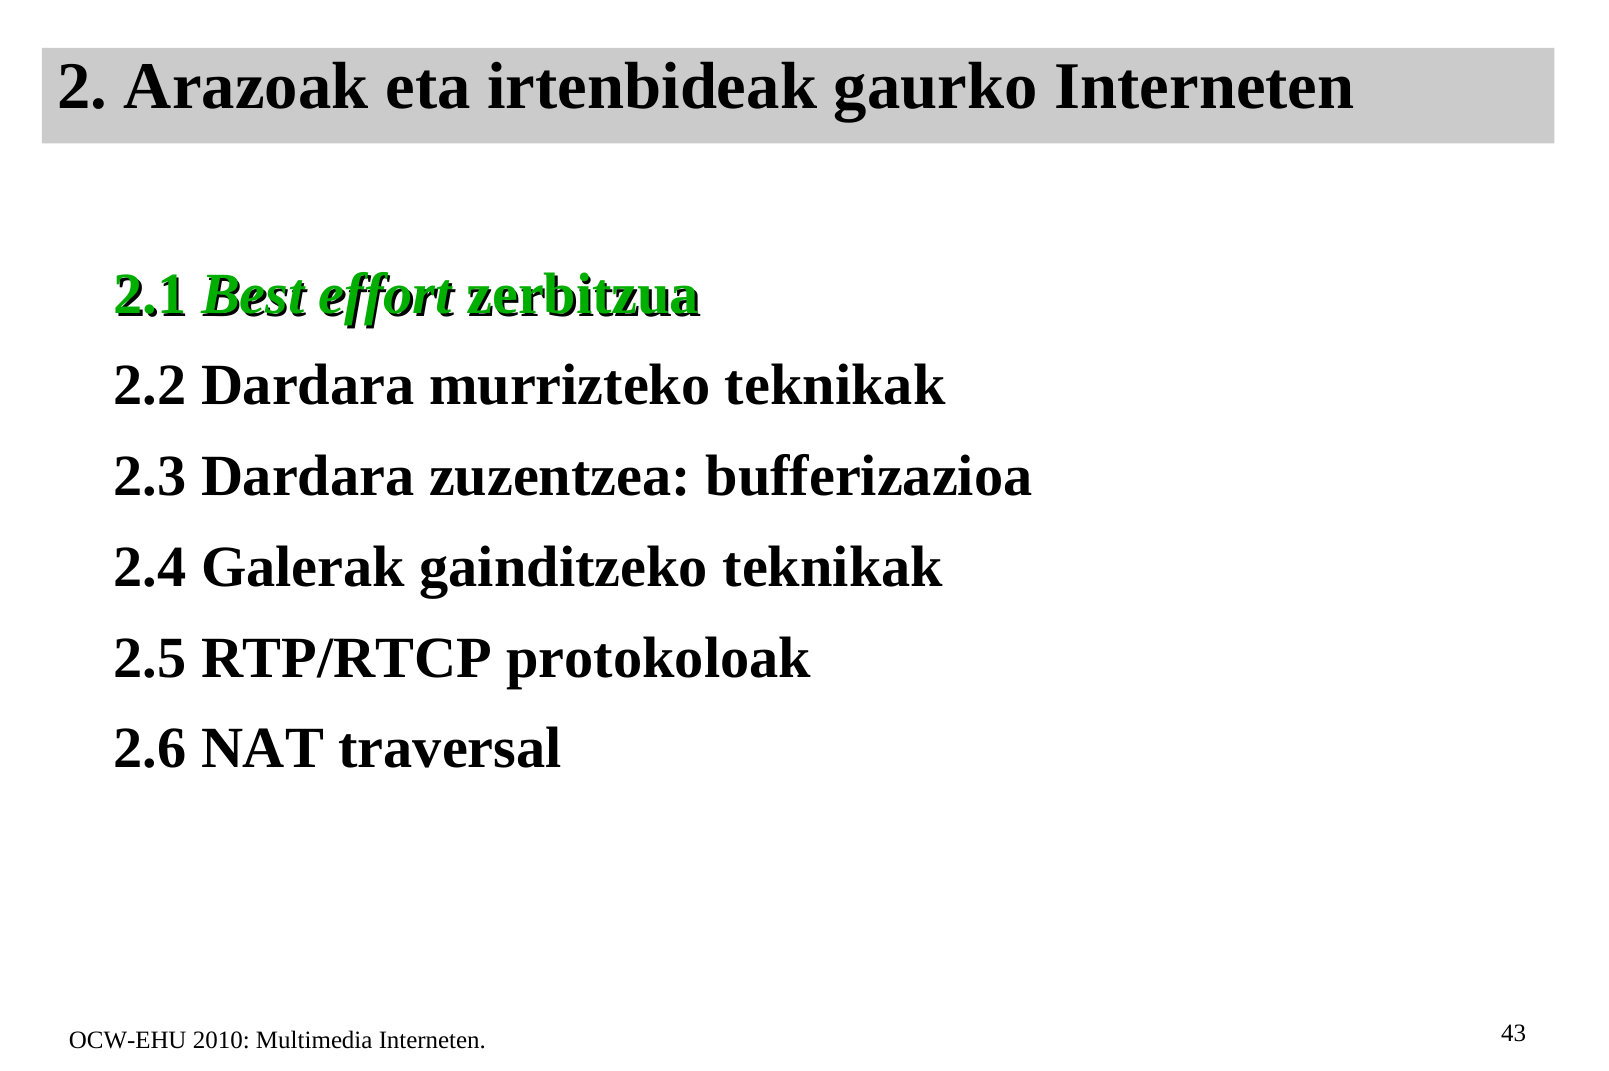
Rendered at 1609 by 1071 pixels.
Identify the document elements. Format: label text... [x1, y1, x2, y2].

list 2.1 Best effort zerbitzua 2.2 Dardara murrizteko teknikak 2.3 Dardara zuzentzea: bufferizazioa 2.4 Galerak gainditzeko teknikak 2.5 RTP/RTCP protokoloak 2.6 NAT traversal [23, 162, 1536, 1026]
title 2. Arazoak eta irtenbideak gaurko Interneten [41, 47, 1555, 144]
